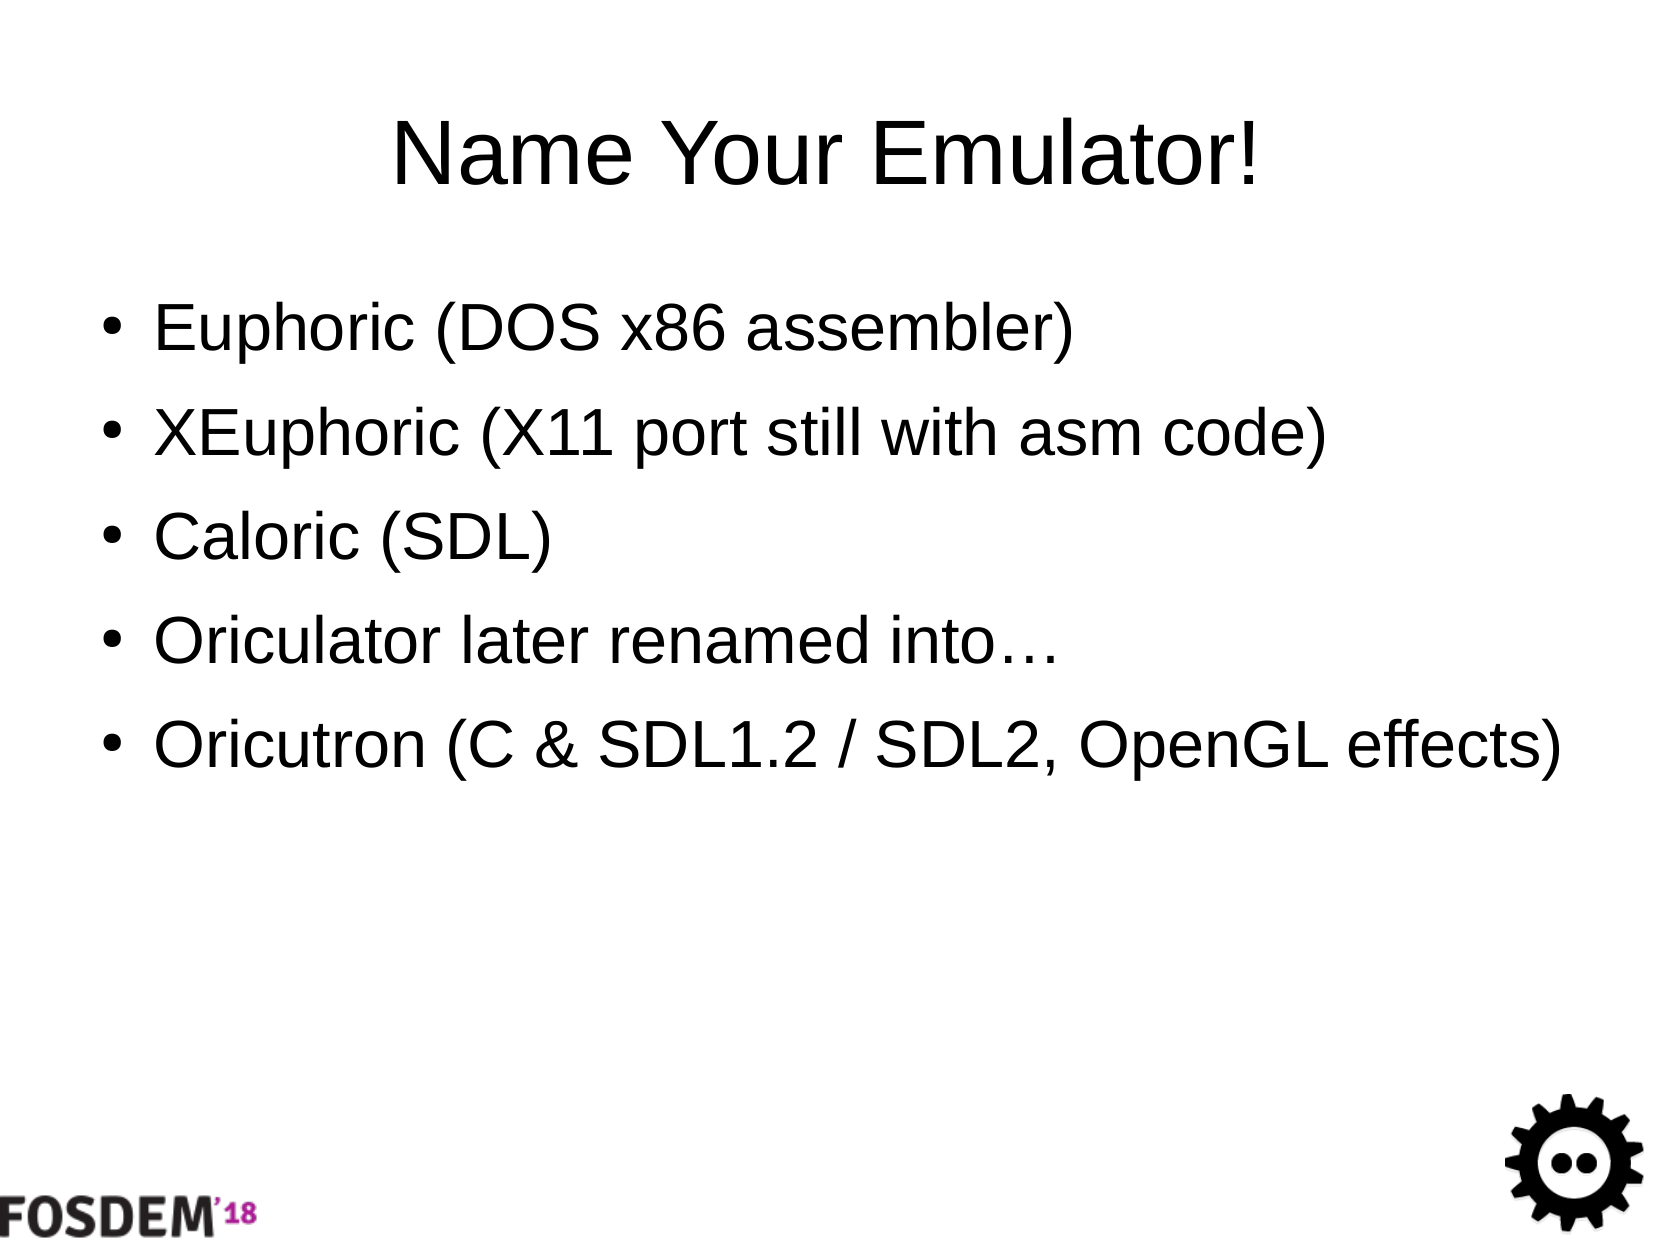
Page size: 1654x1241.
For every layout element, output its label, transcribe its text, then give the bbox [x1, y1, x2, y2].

list Euphoric (DOS x86 assembler) XEuphoric (X11 port still with asm code) Caloric (SDL) Oriculator later renamed into… Oricutron (C & SDL1.2 / SDL2, OpenGL effects) [82, 290, 1571, 1010]
picture [0, 1191, 266, 1241]
picture [1505, 1094, 1648, 1235]
title Name Your Emulator! [82, 49, 1571, 257]
